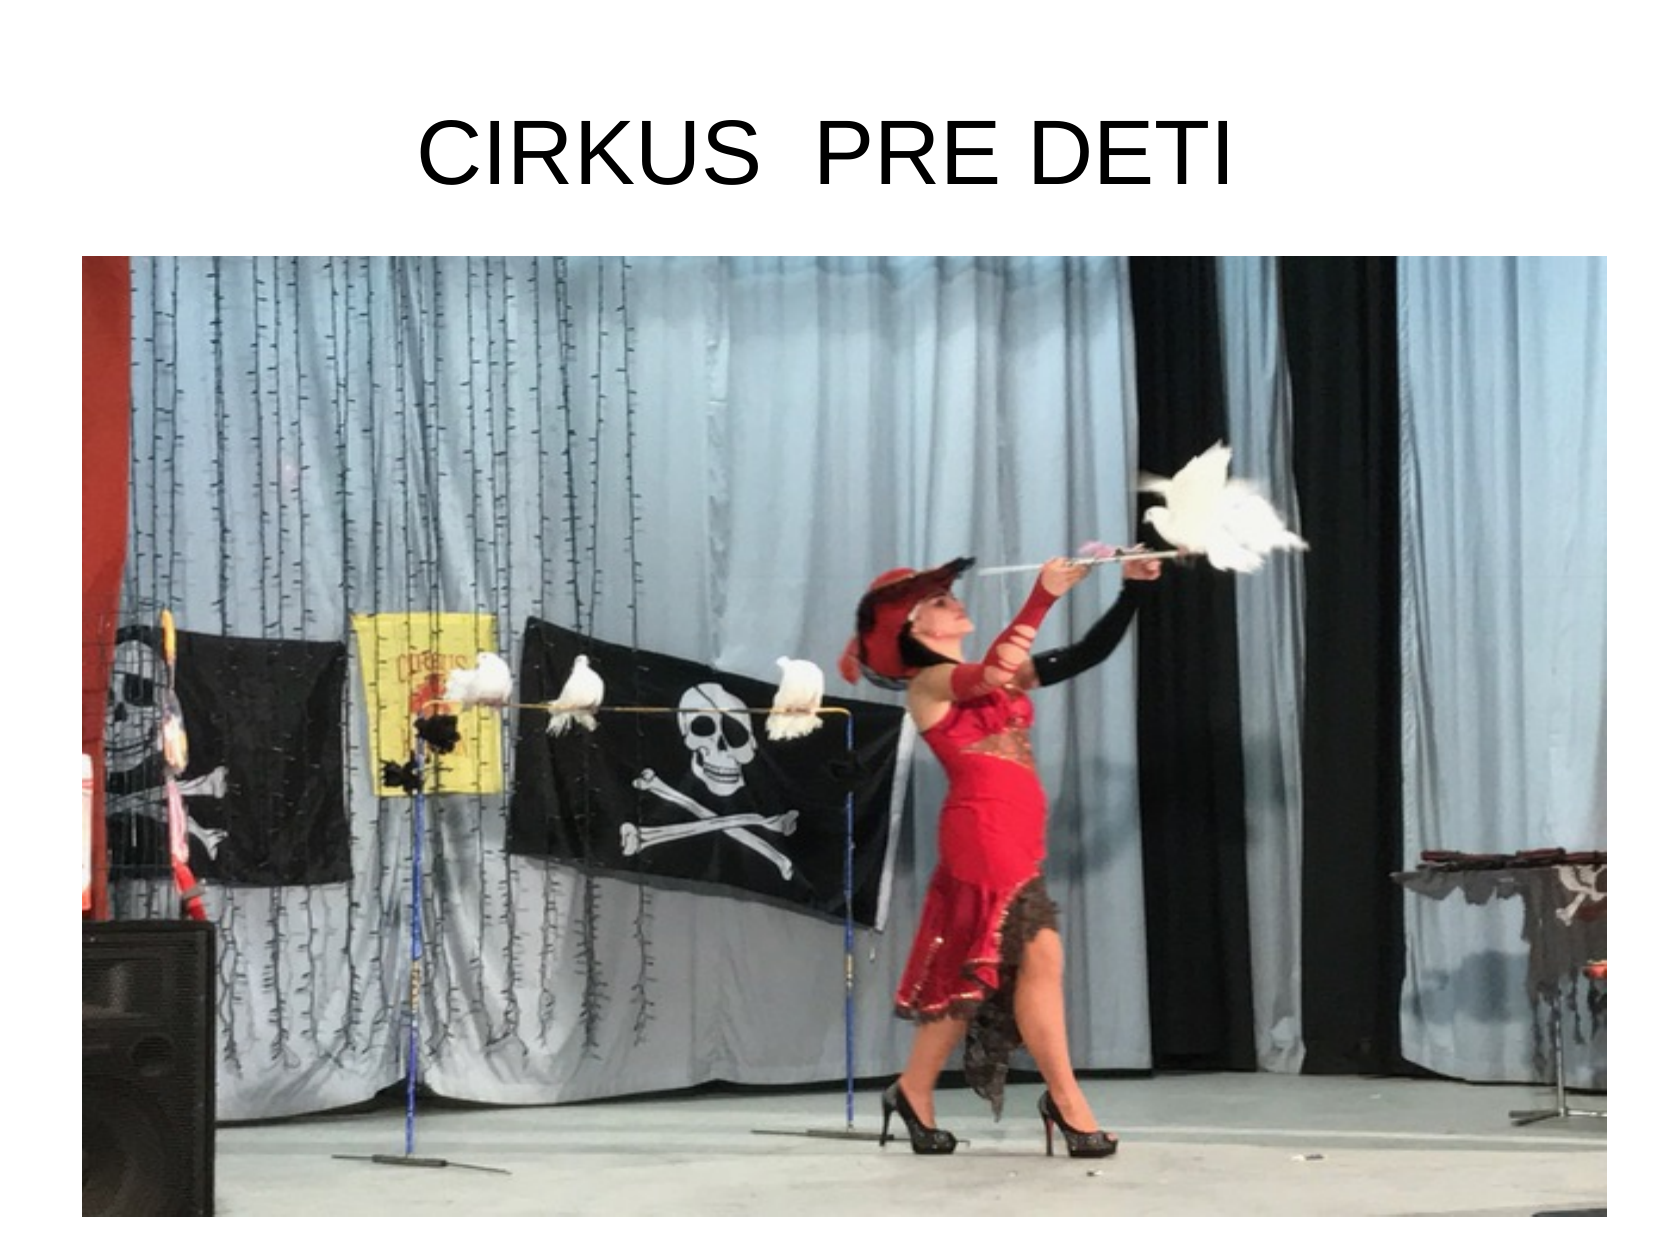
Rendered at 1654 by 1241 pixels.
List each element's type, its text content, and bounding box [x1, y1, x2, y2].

title CIRKUS PRE DETI [82, 49, 1571, 256]
picture [82, 256, 1607, 1217]
